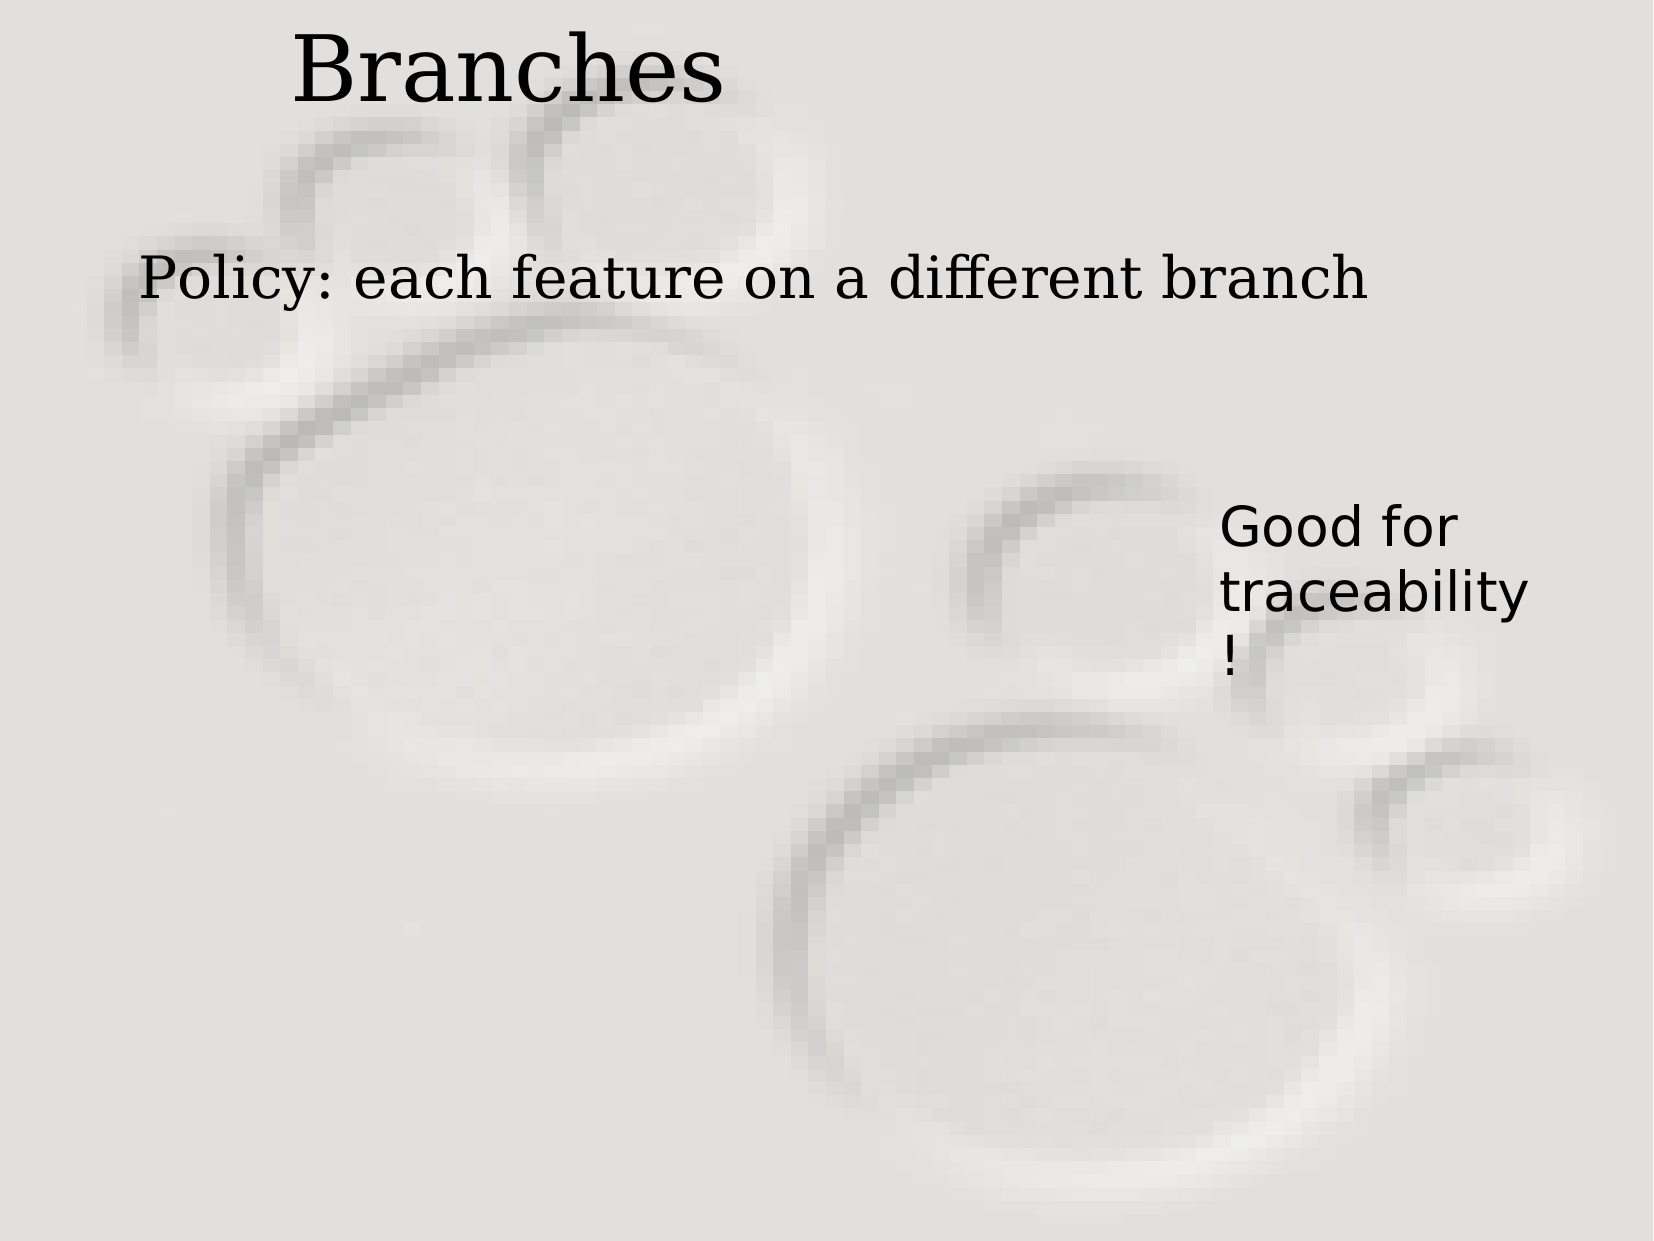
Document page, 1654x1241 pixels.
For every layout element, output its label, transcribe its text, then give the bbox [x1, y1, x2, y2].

text_box Good for traceability ! [1204, 488, 1563, 698]
title Branches [275, 12, 1585, 136]
picture [0, 0, 1654, 1241]
list Policy: each feature on a different branch [105, 220, 1585, 1075]
